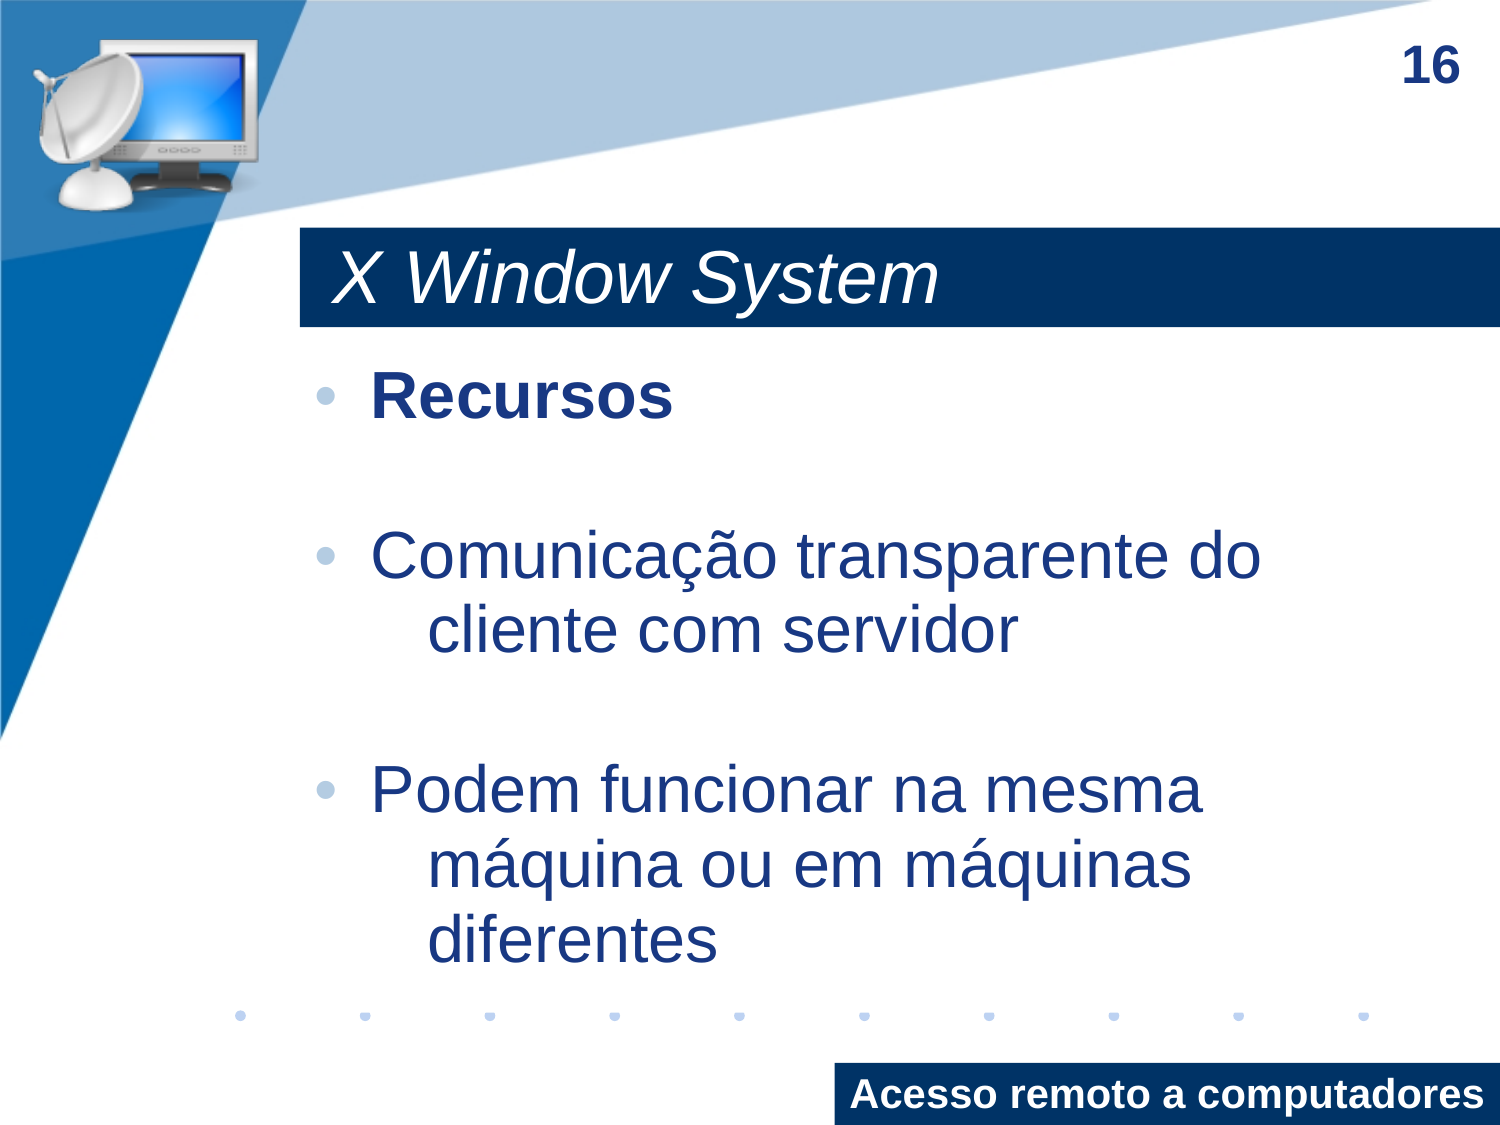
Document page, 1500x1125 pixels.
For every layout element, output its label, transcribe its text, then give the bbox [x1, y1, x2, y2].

list Recursos Comunicação transparente do cliente com servidor Podem funcionar na mesma máquina ou em máquinas diferentes [299, 350, 1477, 1013]
picture [0, 0, 1500, 842]
title X Window System [299, 227, 1500, 328]
